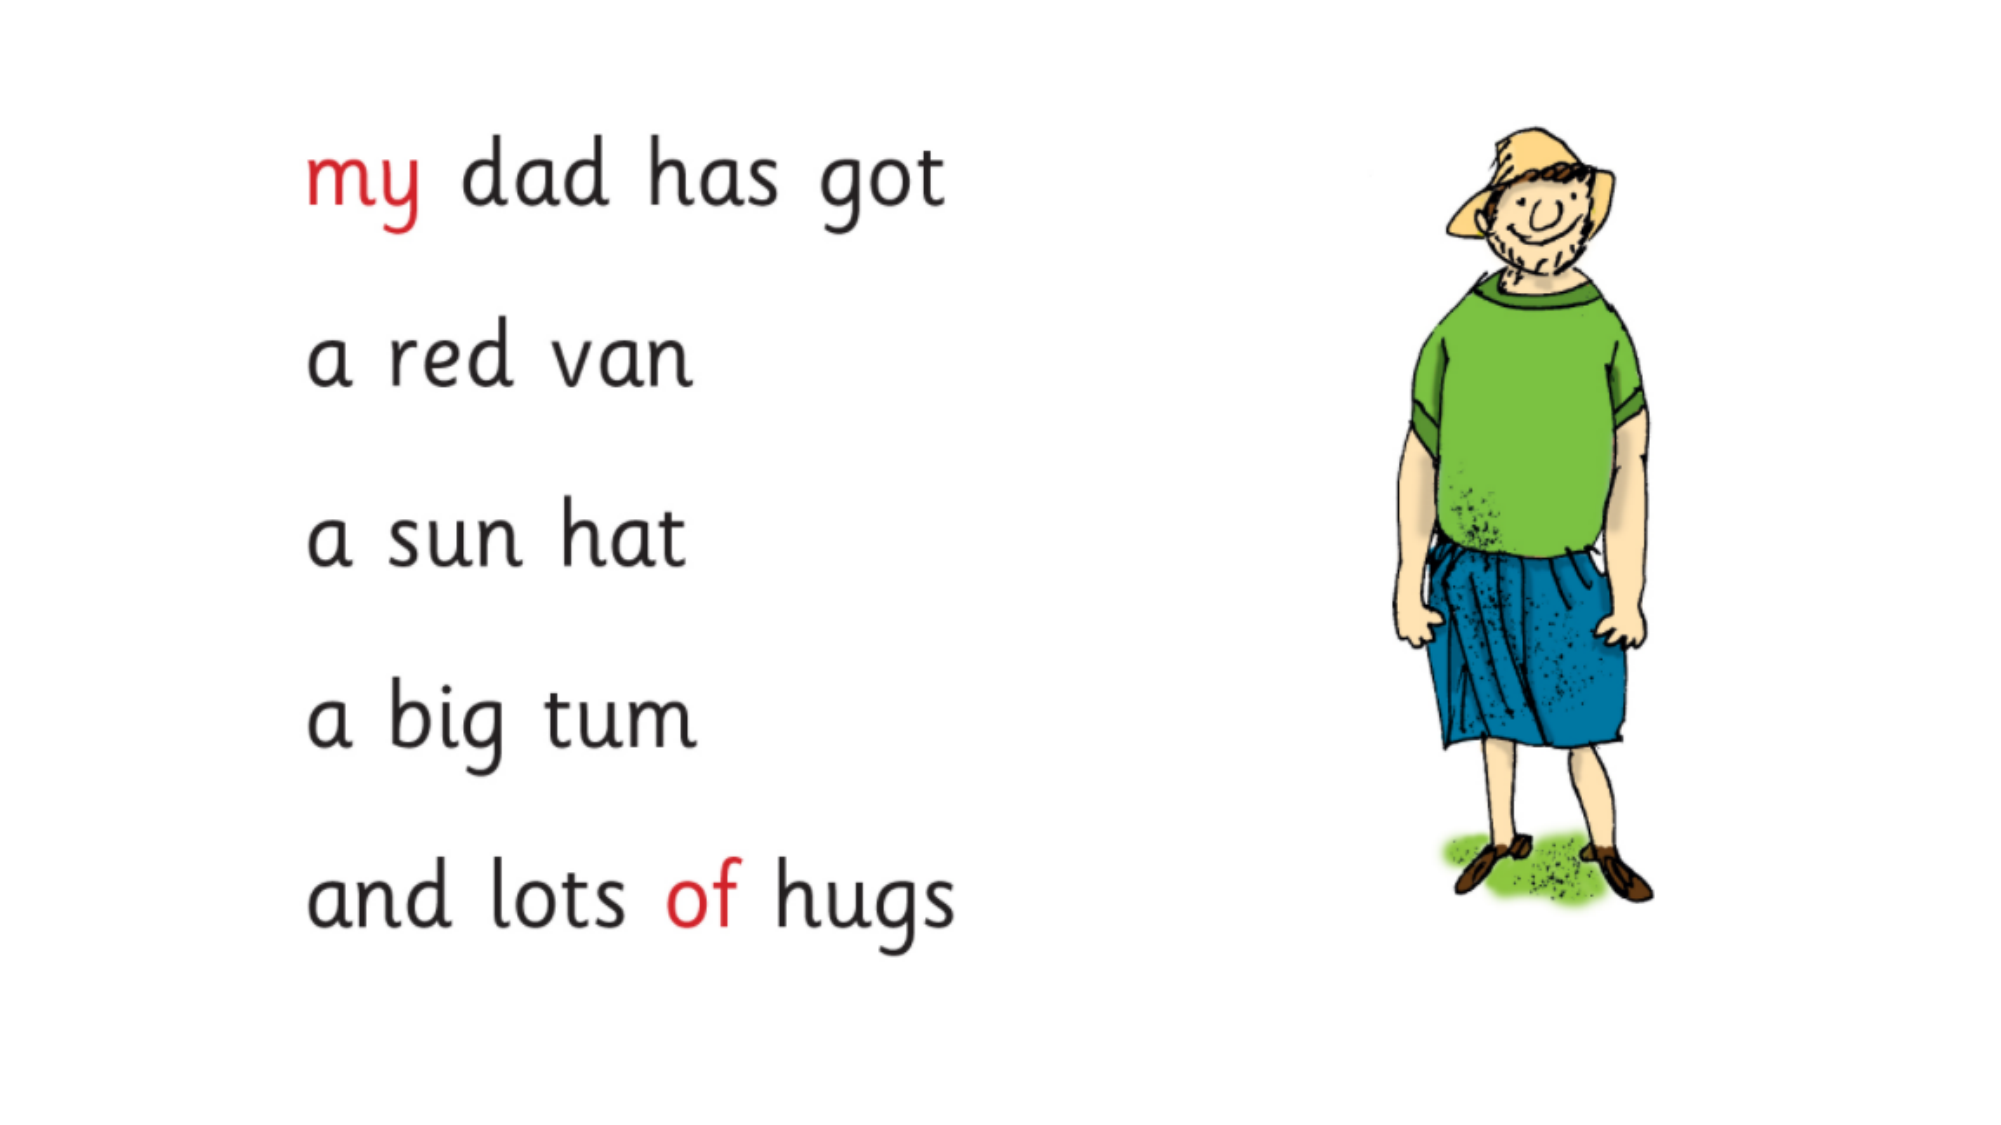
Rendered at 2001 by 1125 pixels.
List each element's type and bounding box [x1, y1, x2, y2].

picture [200, 59, 1839, 984]
